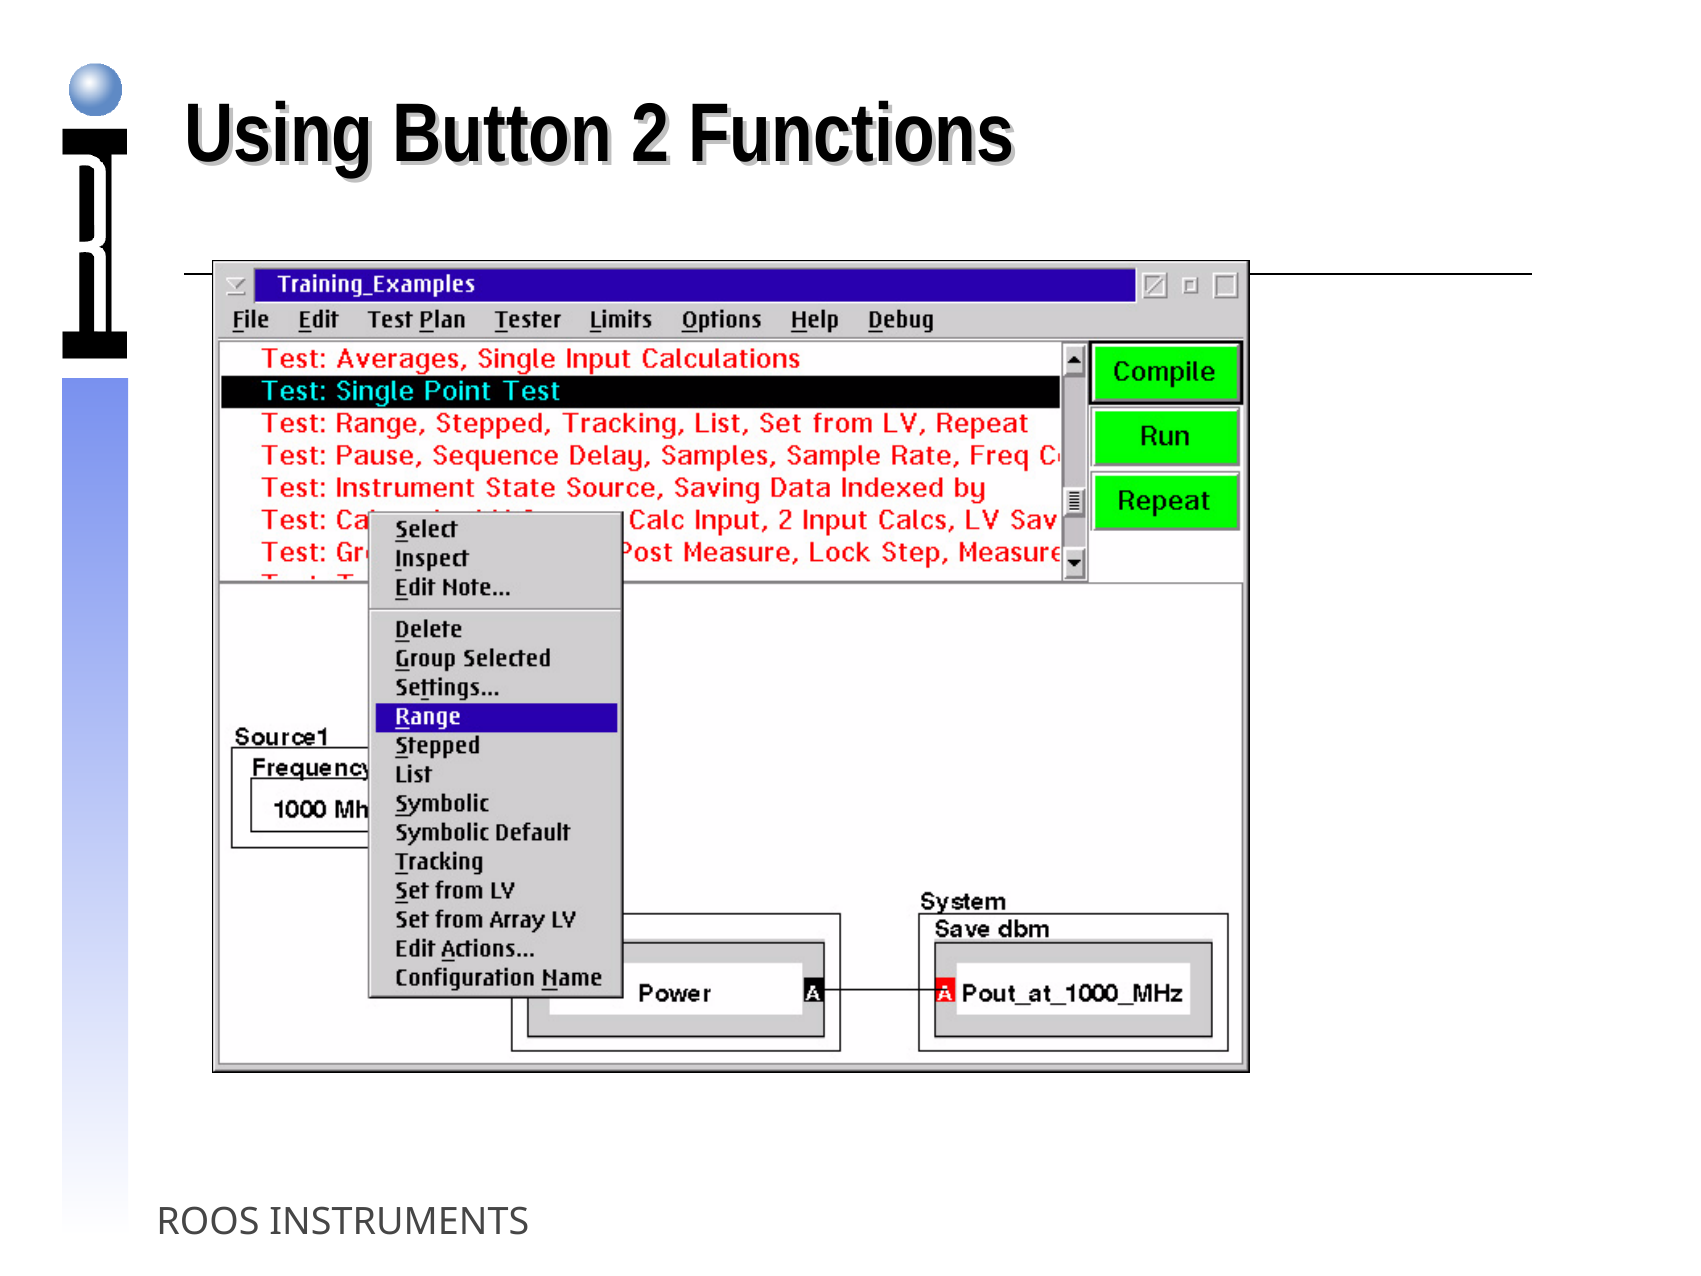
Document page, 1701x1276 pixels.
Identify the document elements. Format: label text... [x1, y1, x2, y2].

picture [212, 260, 1250, 1073]
text_box Using Button 2 Functions [184, 92, 1539, 268]
